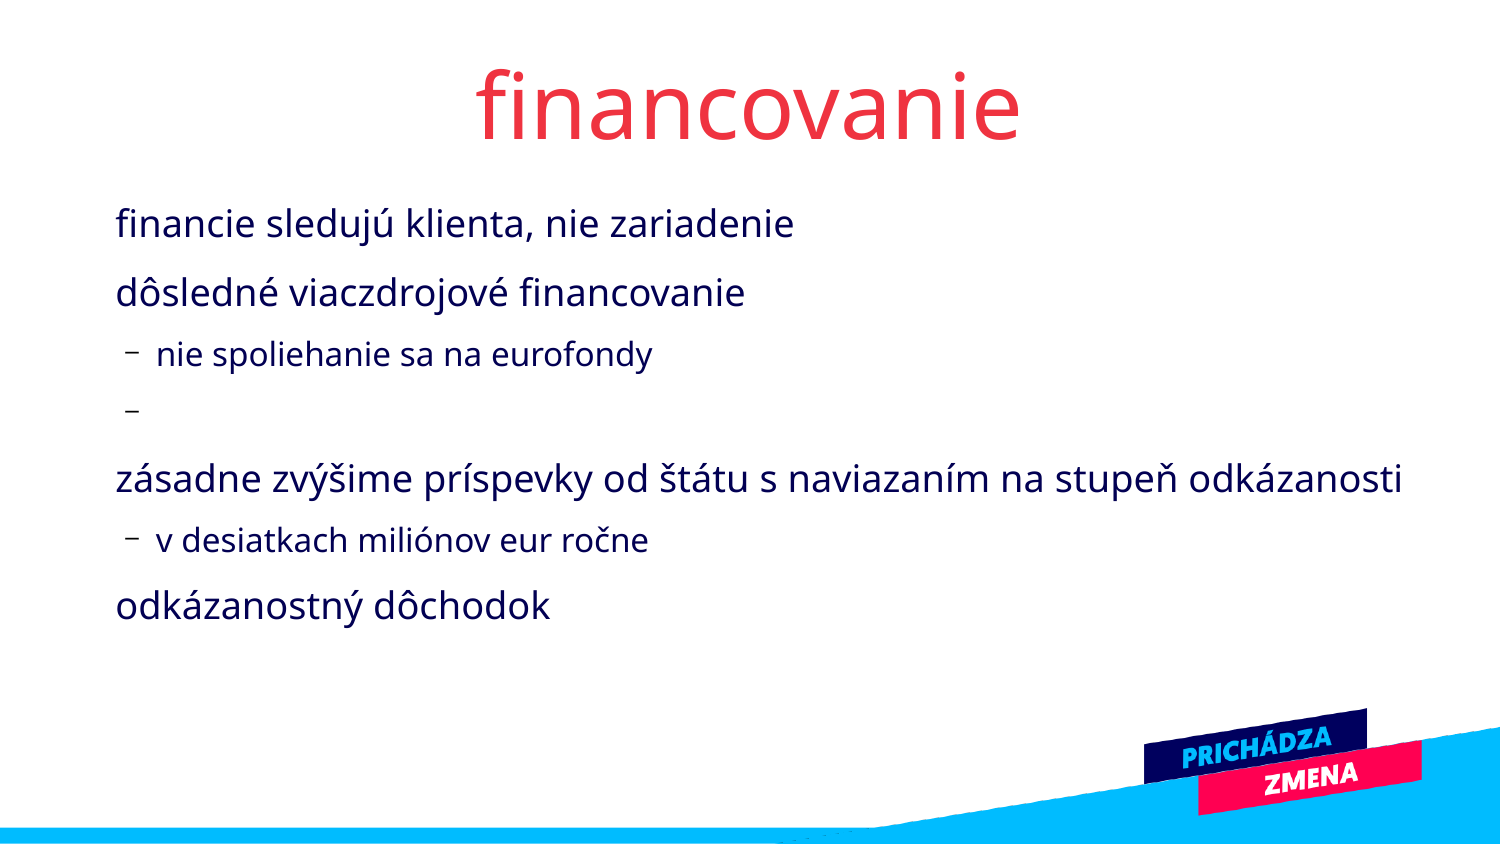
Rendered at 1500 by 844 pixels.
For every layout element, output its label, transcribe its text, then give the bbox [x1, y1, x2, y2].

title financovanie [75, 33, 1425, 175]
list financie sledujú klienta, nie zariadenie dôsledné viaczdrojové financovanie nie spoliehanie sa na eurofondy zásadne zvýšime príspevky od štátu s naviazaním na stupeň odkázanosti v desiatkach miliónov eur ročne odkázanostný dôchodok [75, 197, 1425, 687]
picture [765, 708, 1500, 827]
